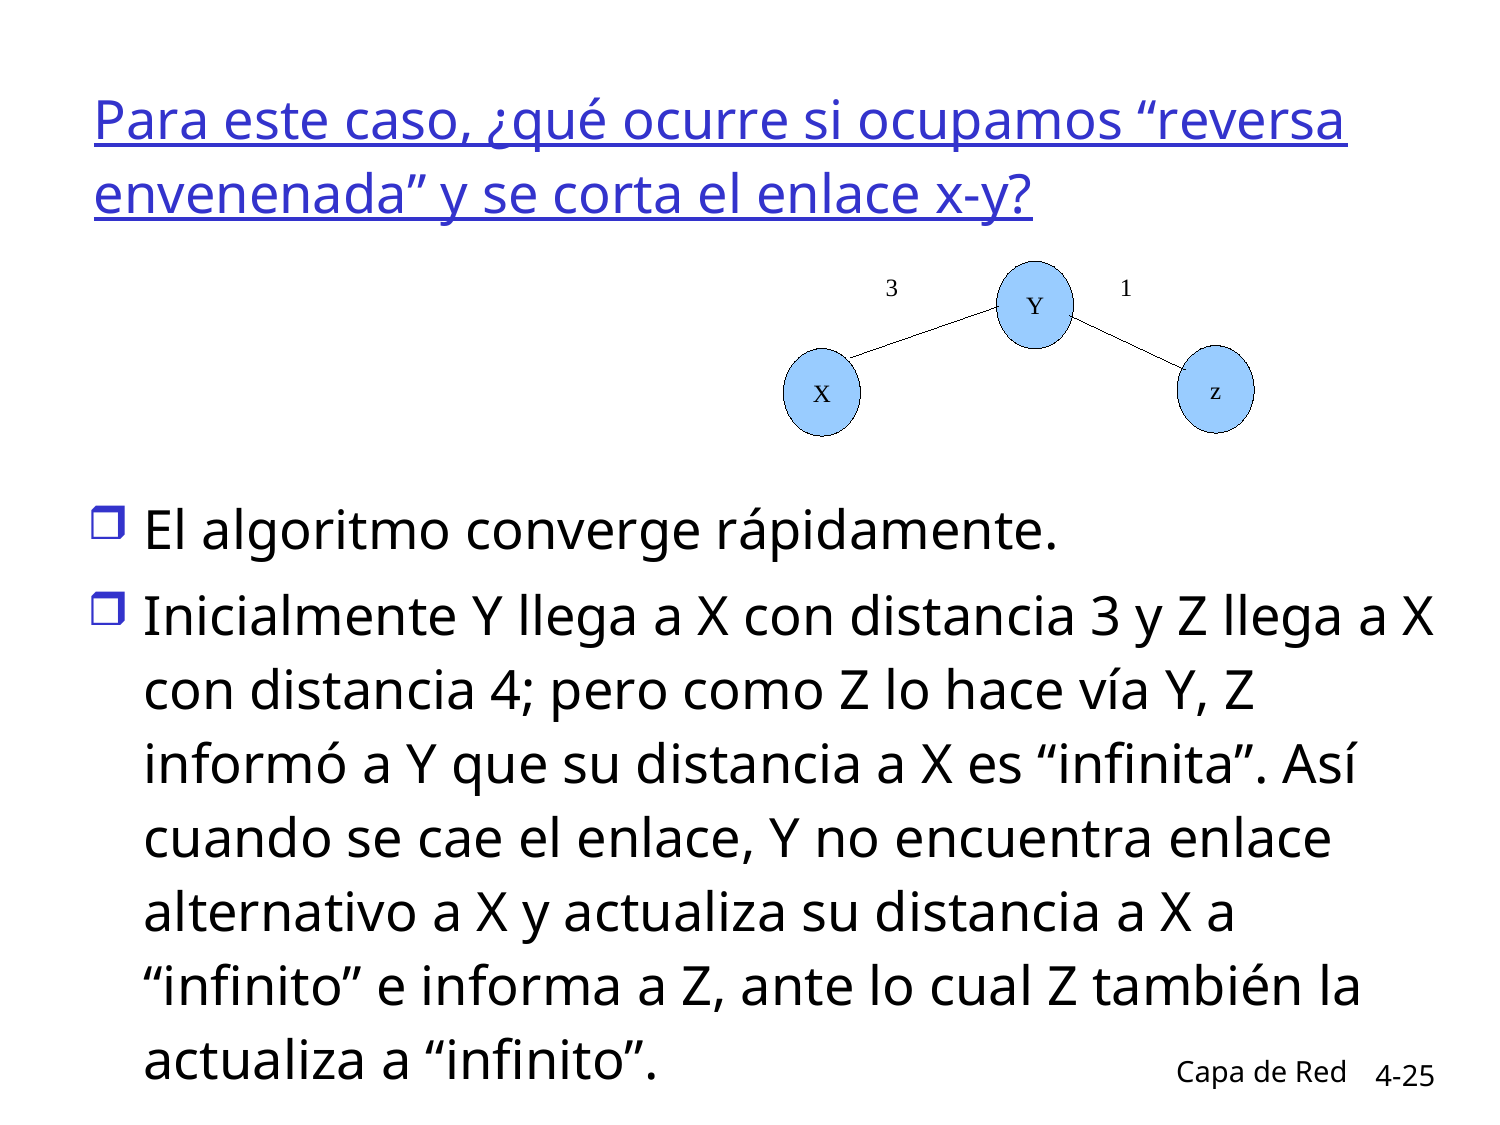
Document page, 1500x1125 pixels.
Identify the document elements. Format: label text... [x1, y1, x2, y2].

text_box Y [996, 261, 1074, 349]
text_box z [1177, 345, 1255, 434]
text_box 3 [870, 264, 933, 355]
title Para este caso, ¿qué ocurre si ocupamos “reversa envenenada” y se corta el enlace x-y? [93, 95, 1369, 216]
text_box X [783, 348, 861, 437]
list El algoritmo converge rápidamente. Inicialmente Y llega a X con distancia 3 y Z llega a X con distancia 4; pero como Z lo hace vía Y, Z informó a Y que su distancia a X es “infinita”. Así cuando se cae el enlace, Y no encuentra enlace alternativo a X y actualiza su distancia a X a “infinito” e informa a Z, ante lo cual Z también la actualiza a “infinito”. [87, 491, 1463, 924]
text_box 1 [1104, 264, 1167, 355]
